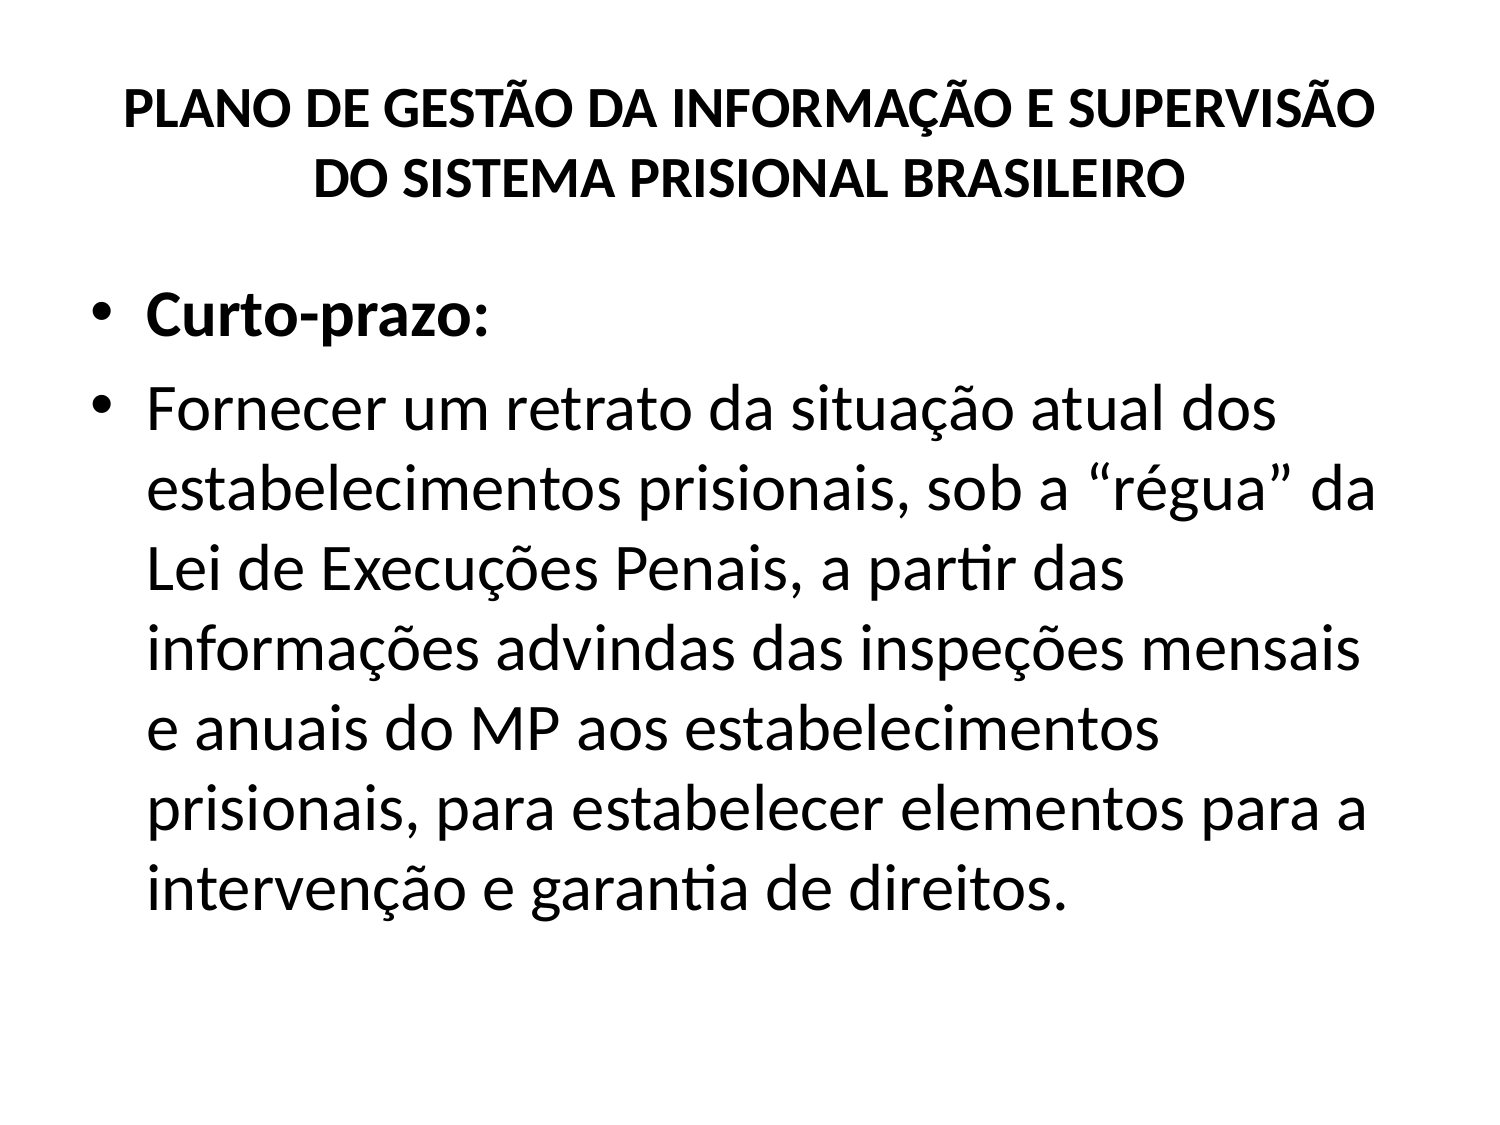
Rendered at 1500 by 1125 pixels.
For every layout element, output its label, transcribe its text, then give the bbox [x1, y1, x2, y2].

list Curto-prazo: Fornecer um retrato da situação atual dos estabelecimentos prisionais, sob a “régua” da Lei de Execuções Penais, a partir das informações advindas das inspeções mensais e anuais do MP aos estabelecimentos prisionais, para estabelecer elementos para a intervenção e garantia de direitos. [75, 262, 1425, 1005]
title PLANO DE GESTÃO DA INFORMAÇÃO E SUPERVISÃO DO SISTEMA PRISIONAL BRASILEIRO [75, 45, 1425, 233]
